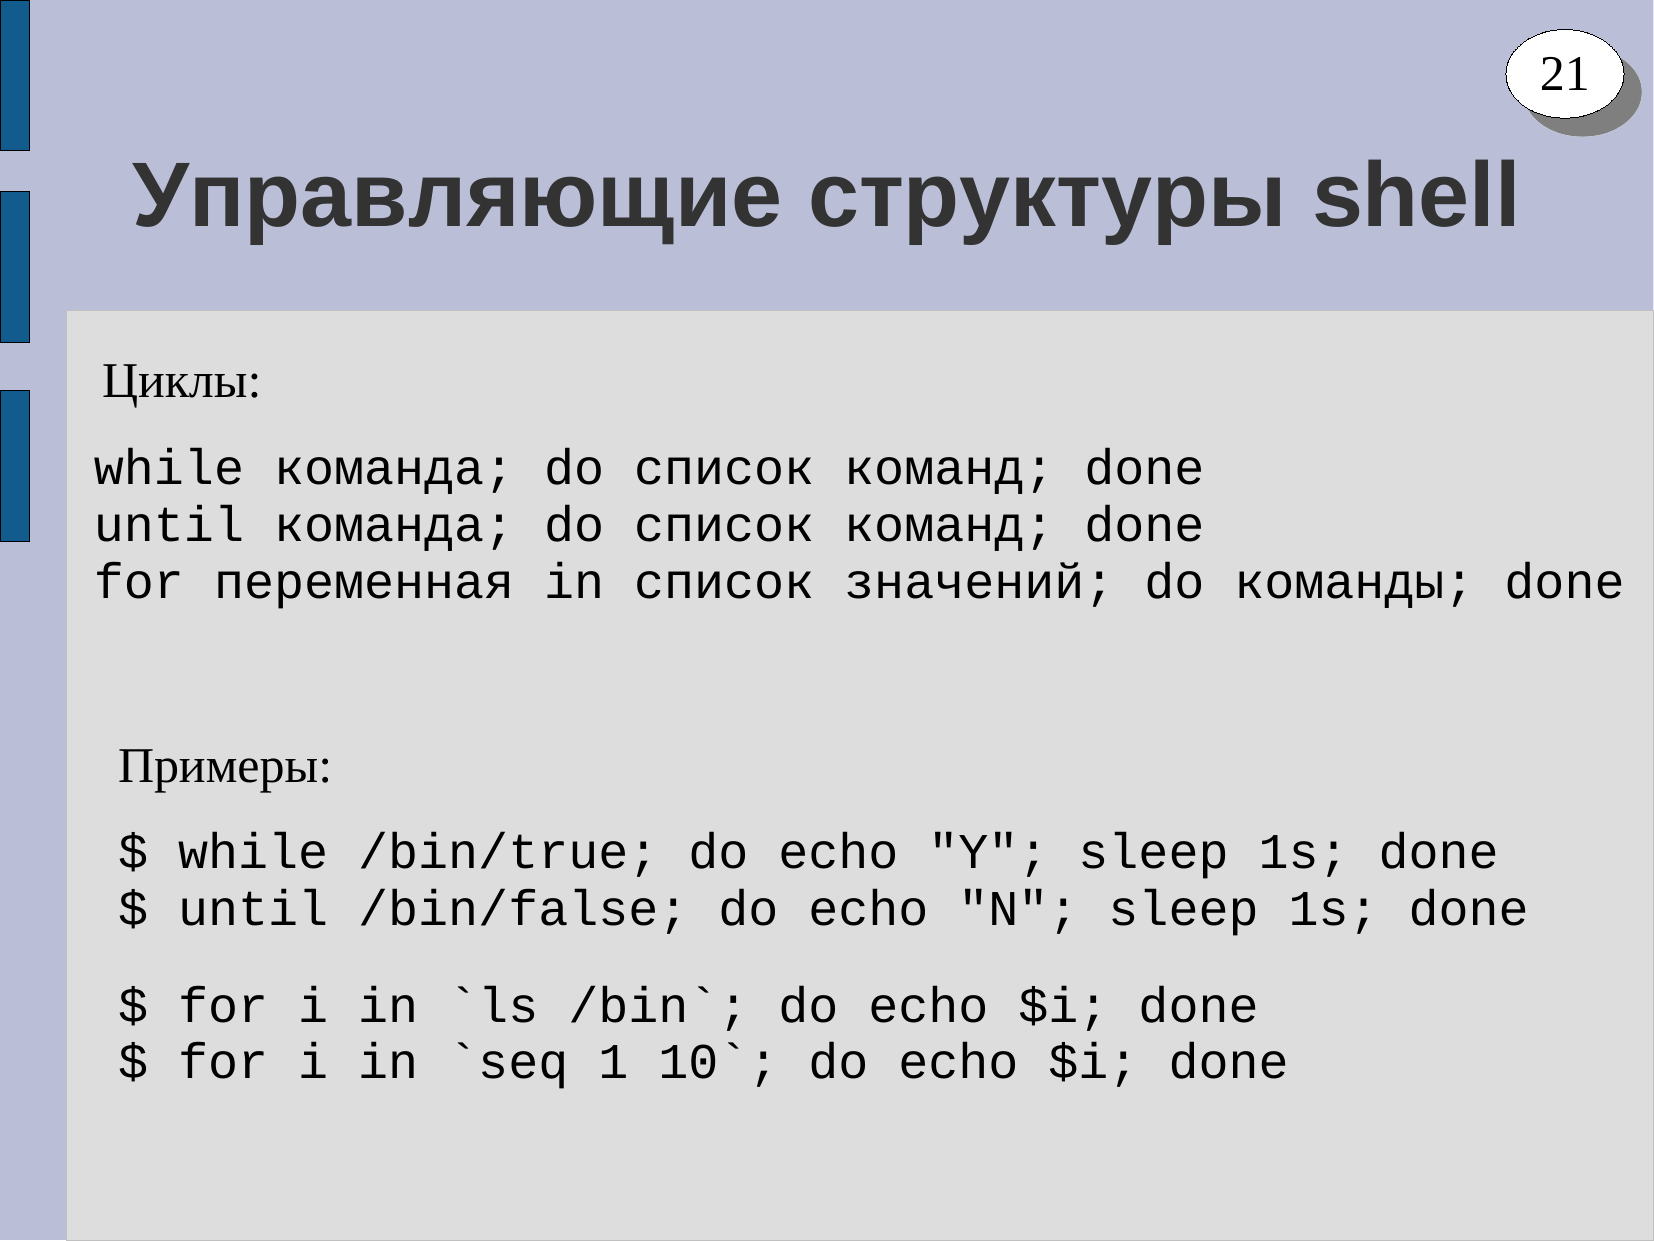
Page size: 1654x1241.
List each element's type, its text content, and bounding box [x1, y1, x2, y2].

text_box Циклы: [102, 352, 262, 408]
text_box Примеры: [118, 738, 333, 794]
title Управляющие структуры shell [121, 91, 1534, 299]
text_box $ for i in `ls /bin`; do echo $i; done $ for i in `seq 1 10`; do echo $i; done [118, 980, 1289, 1094]
text_box $ while /bin/true; do echo "Y"; sleep 1s; done $ until /bin/false; do echo "N"; sleep 1s; done [118, 826, 1529, 941]
text_box while команда; do список команд; done until команда; do список команд; done for переменная in список значений; do команды; done [93, 442, 1625, 614]
text_box 21 [1505, 29, 1625, 119]
